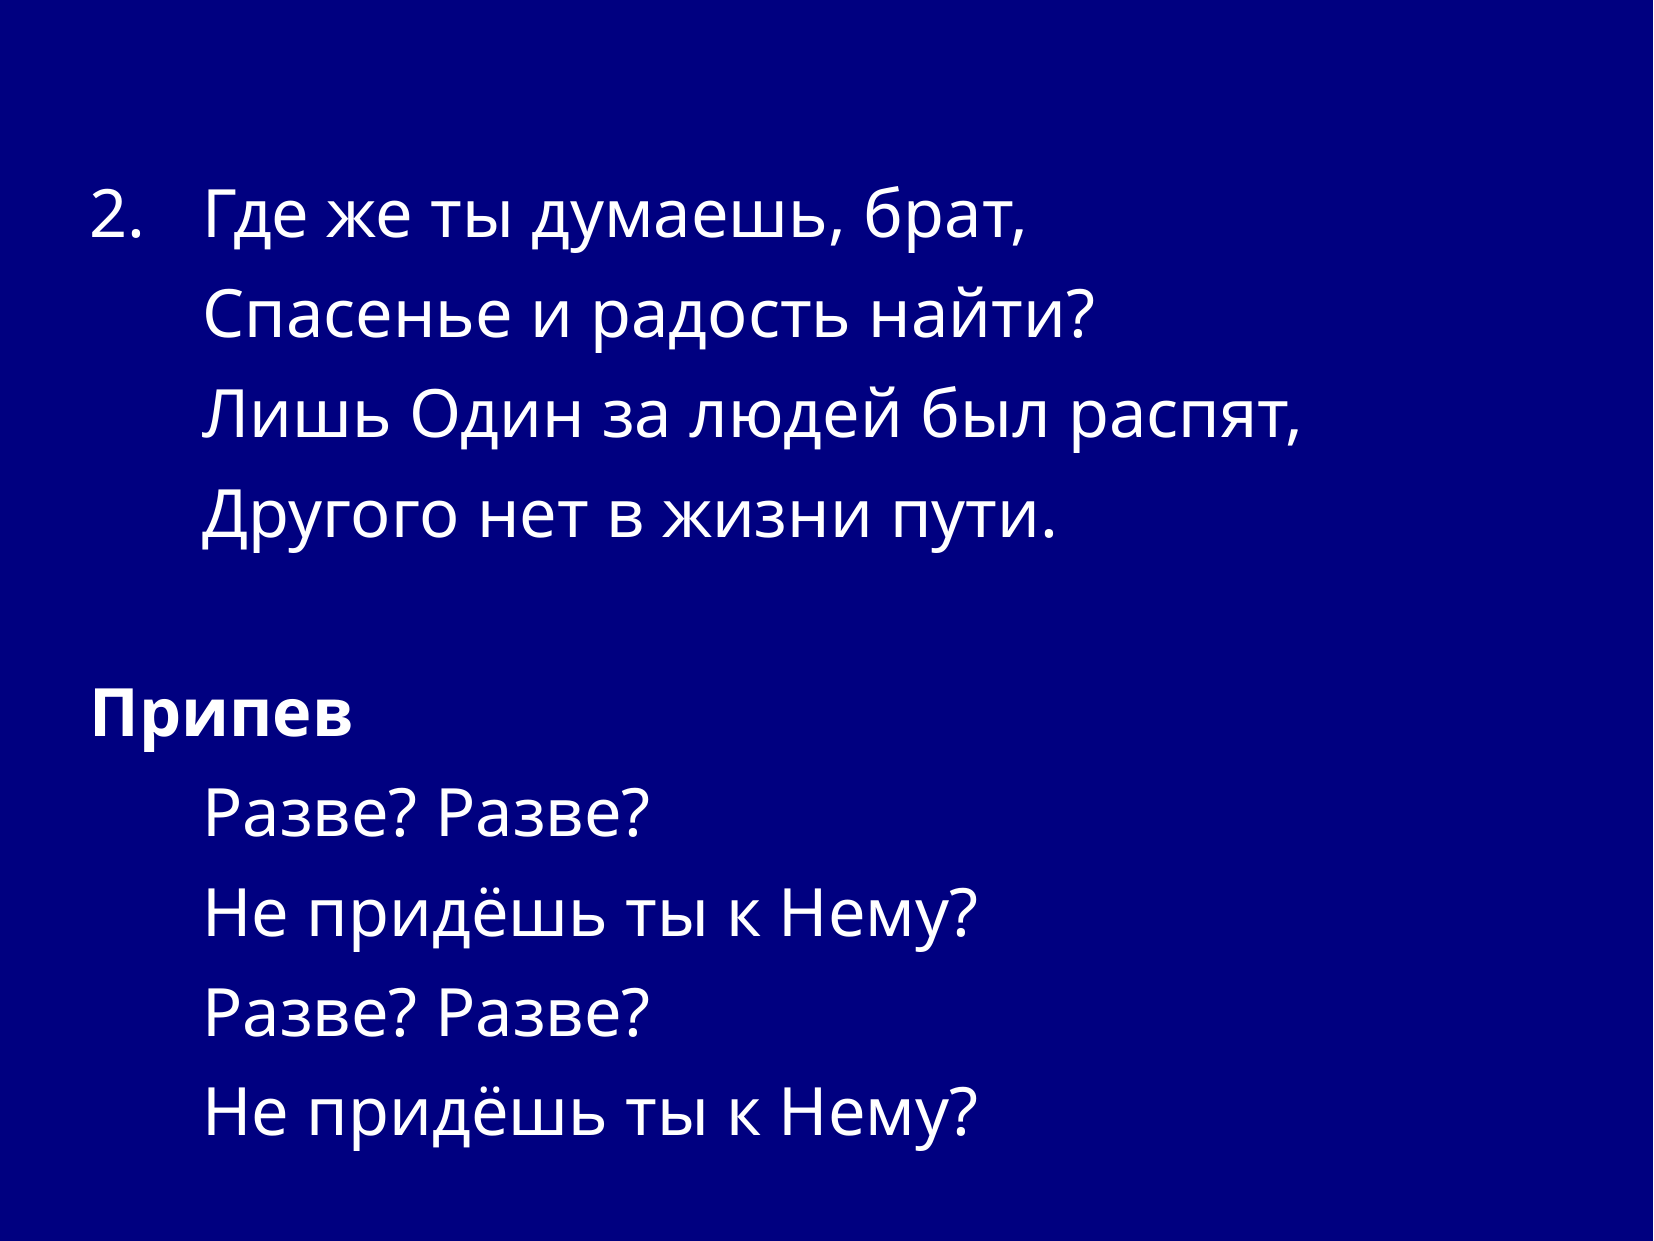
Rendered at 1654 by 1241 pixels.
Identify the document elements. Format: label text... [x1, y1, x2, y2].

text_box 2. Где же ты думаешь, брат, Спасенье и радость найти? Лишь Один за людей был распят, Другого нет в жизни пути. Припев Разве? Разве? Не придёшь ты к Нему? Разве? Разве? Не придёшь ты к Нему? [75, 150, 1576, 1163]
